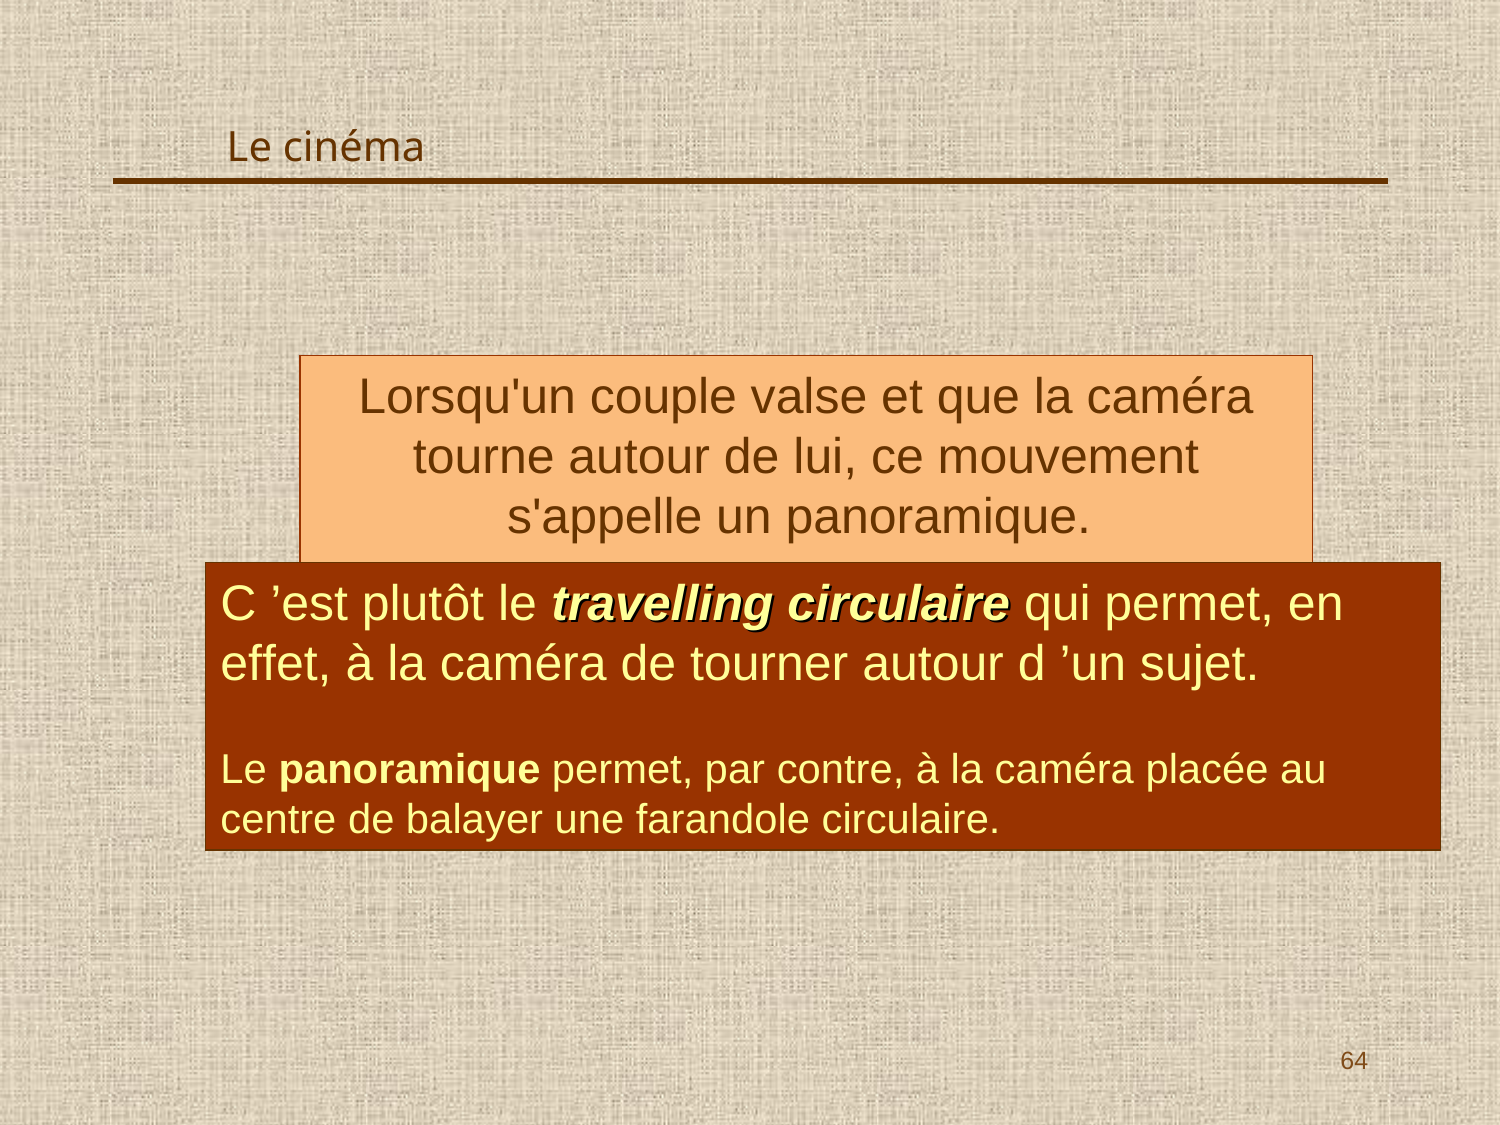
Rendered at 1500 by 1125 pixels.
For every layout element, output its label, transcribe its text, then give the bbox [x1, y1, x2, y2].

text_box C ’est plutôt le travelling circulaire qui permet, en effet, à la caméra de tourner autour d ’un sujet. Le panoramique permet, par contre, à la caméra placée au centre de balayer une farandole circulaire. [205, 562, 1441, 851]
text_box Lorsqu'un couple valse et que la caméra tourne autour de lui, ce mouvement s'appelle un panoramique. V / F ? [299, 355, 1313, 562]
picture [0, 0, 1500, 1125]
text_box Le cinéma [211, 112, 441, 178]
